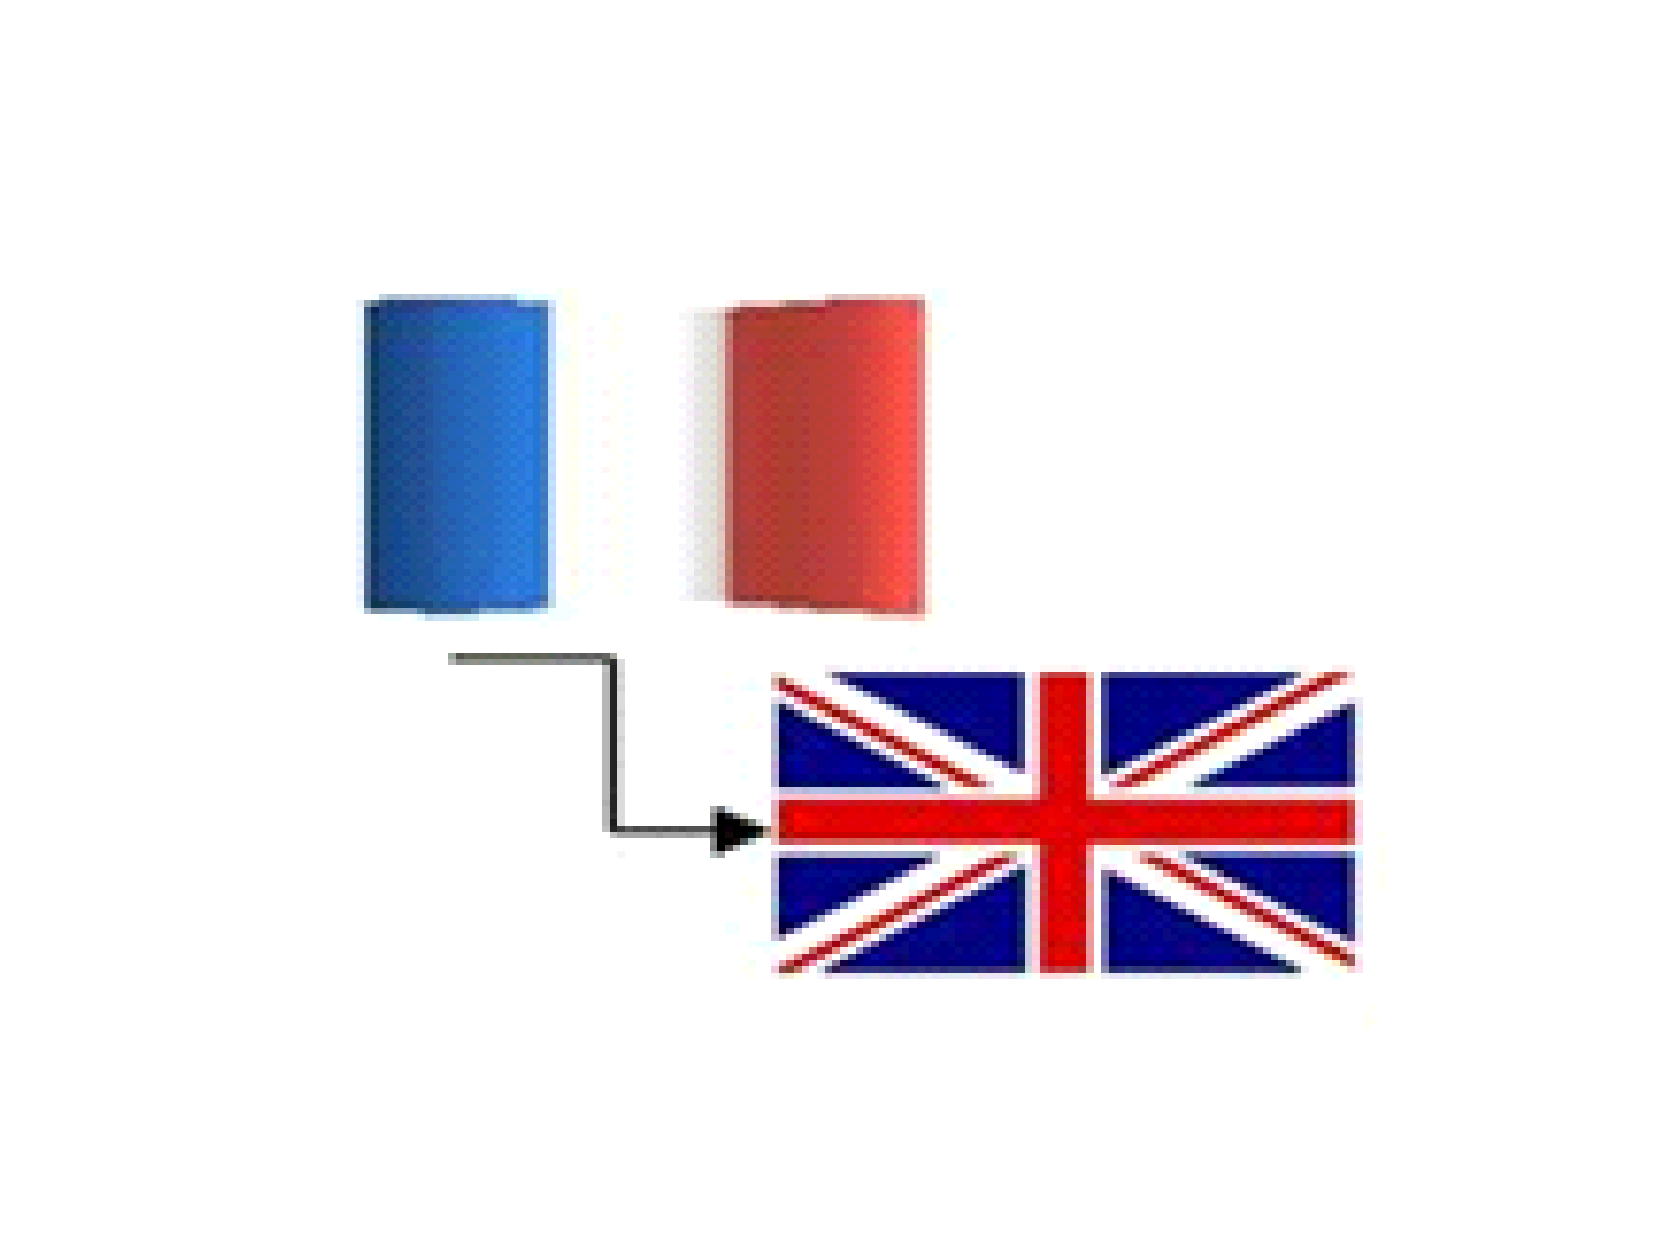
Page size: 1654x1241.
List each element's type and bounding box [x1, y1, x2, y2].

picture [295, 224, 1394, 1063]
